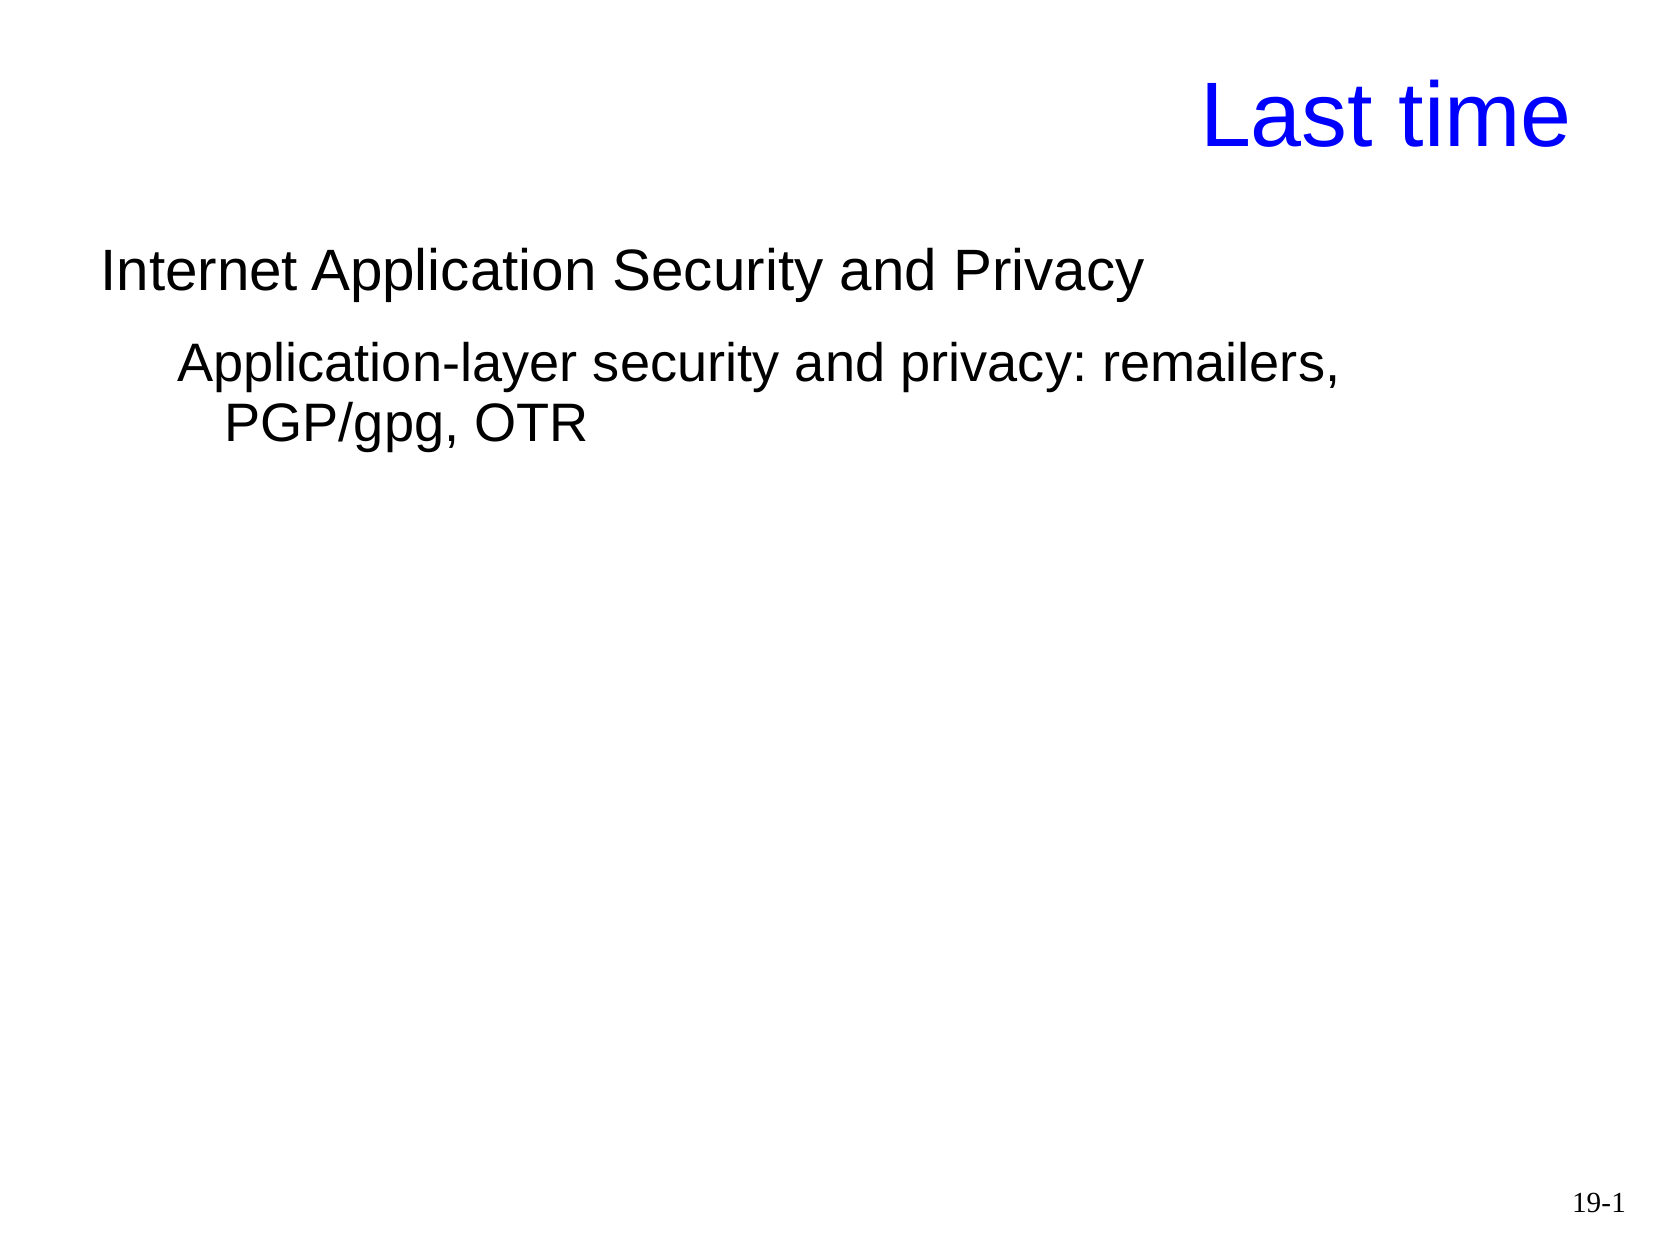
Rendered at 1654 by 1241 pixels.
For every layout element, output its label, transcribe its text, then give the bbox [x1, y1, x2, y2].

list Internet Application Security and Privacy Application-layer security and privacy: remailers, PGP/gpg, OTR [82, 237, 1571, 1171]
title Last time [84, 11, 1573, 219]
